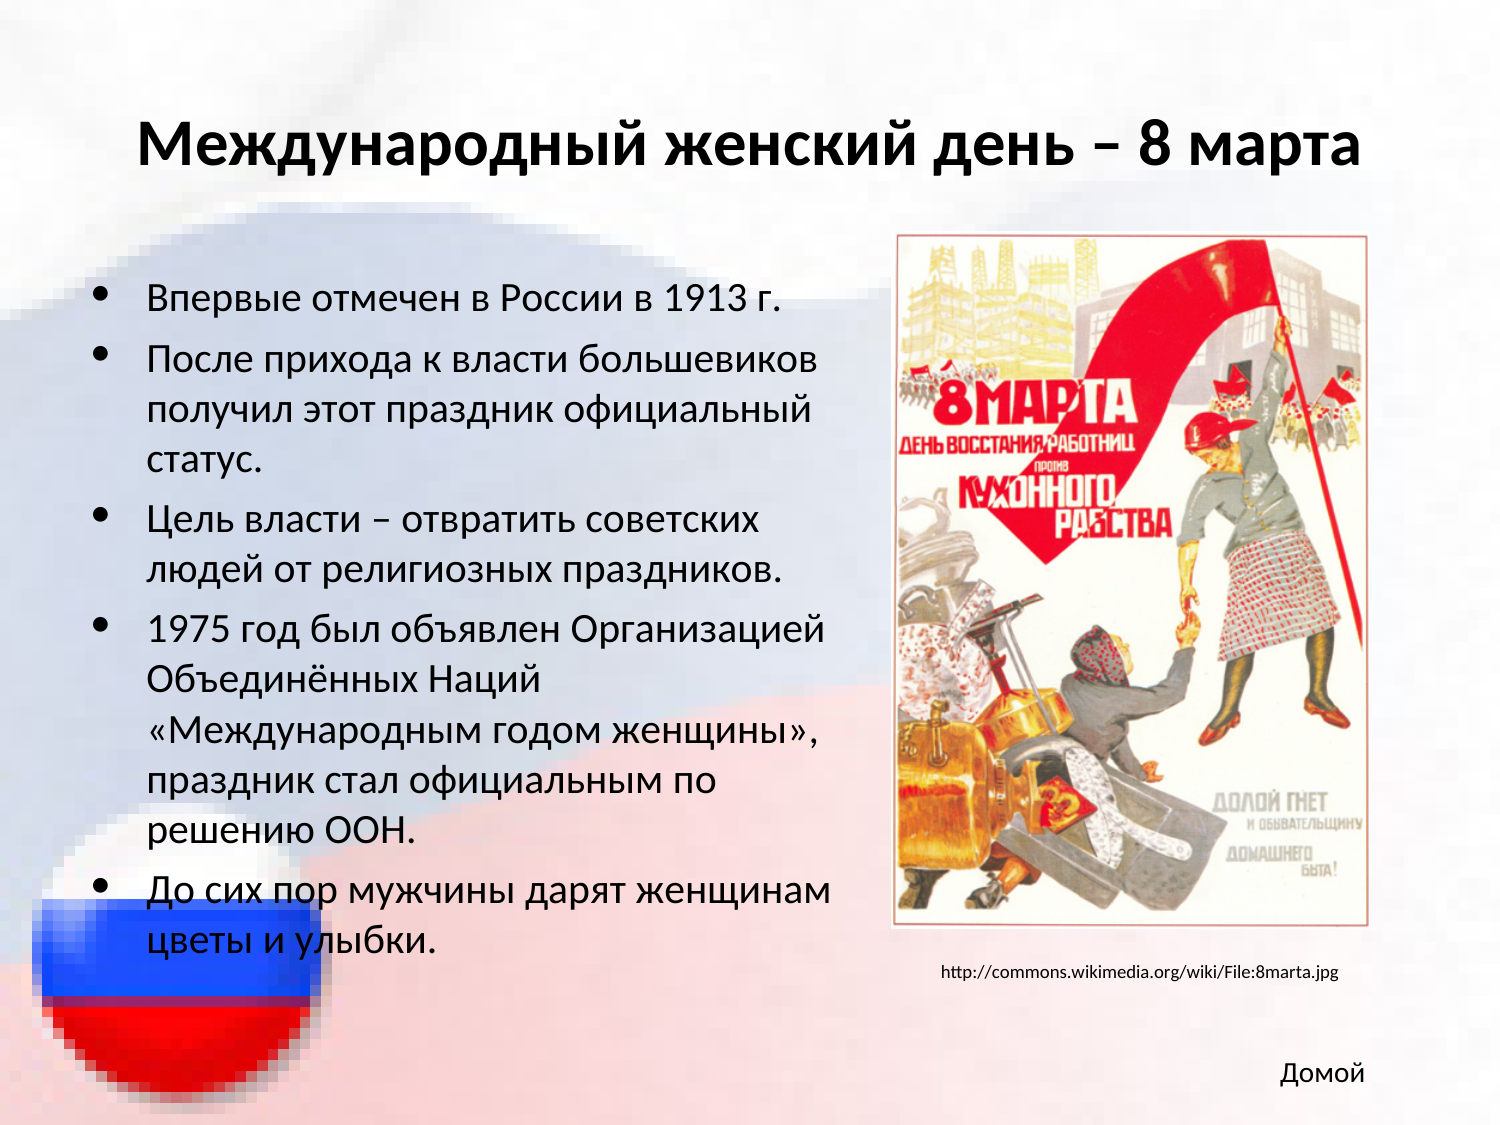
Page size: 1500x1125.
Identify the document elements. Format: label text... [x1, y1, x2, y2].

list Впервые отмечен в России в 1913 г. После прихода к власти большевиков получил этот праздник официальный статус. Цель власти – отвратить советских людей от религиозных праздников. 1975 год был объявлен Организацией Объединённых Наций «Международным годом женщины», праздник стал официальным по решению ООН. До сих пор мужчины дарят женщинам цветы и улыбки. [75, 262, 869, 1031]
text_box [891, 231, 1370, 929]
text_box Домой [1226, 1050, 1420, 1090]
picture [0, 0, 1500, 1125]
title Международный женский день – 8 марта [75, 45, 1426, 233]
text_box http://commons.wikimedia.org/wiki/File:8marta.jpg [891, 952, 1388, 991]
